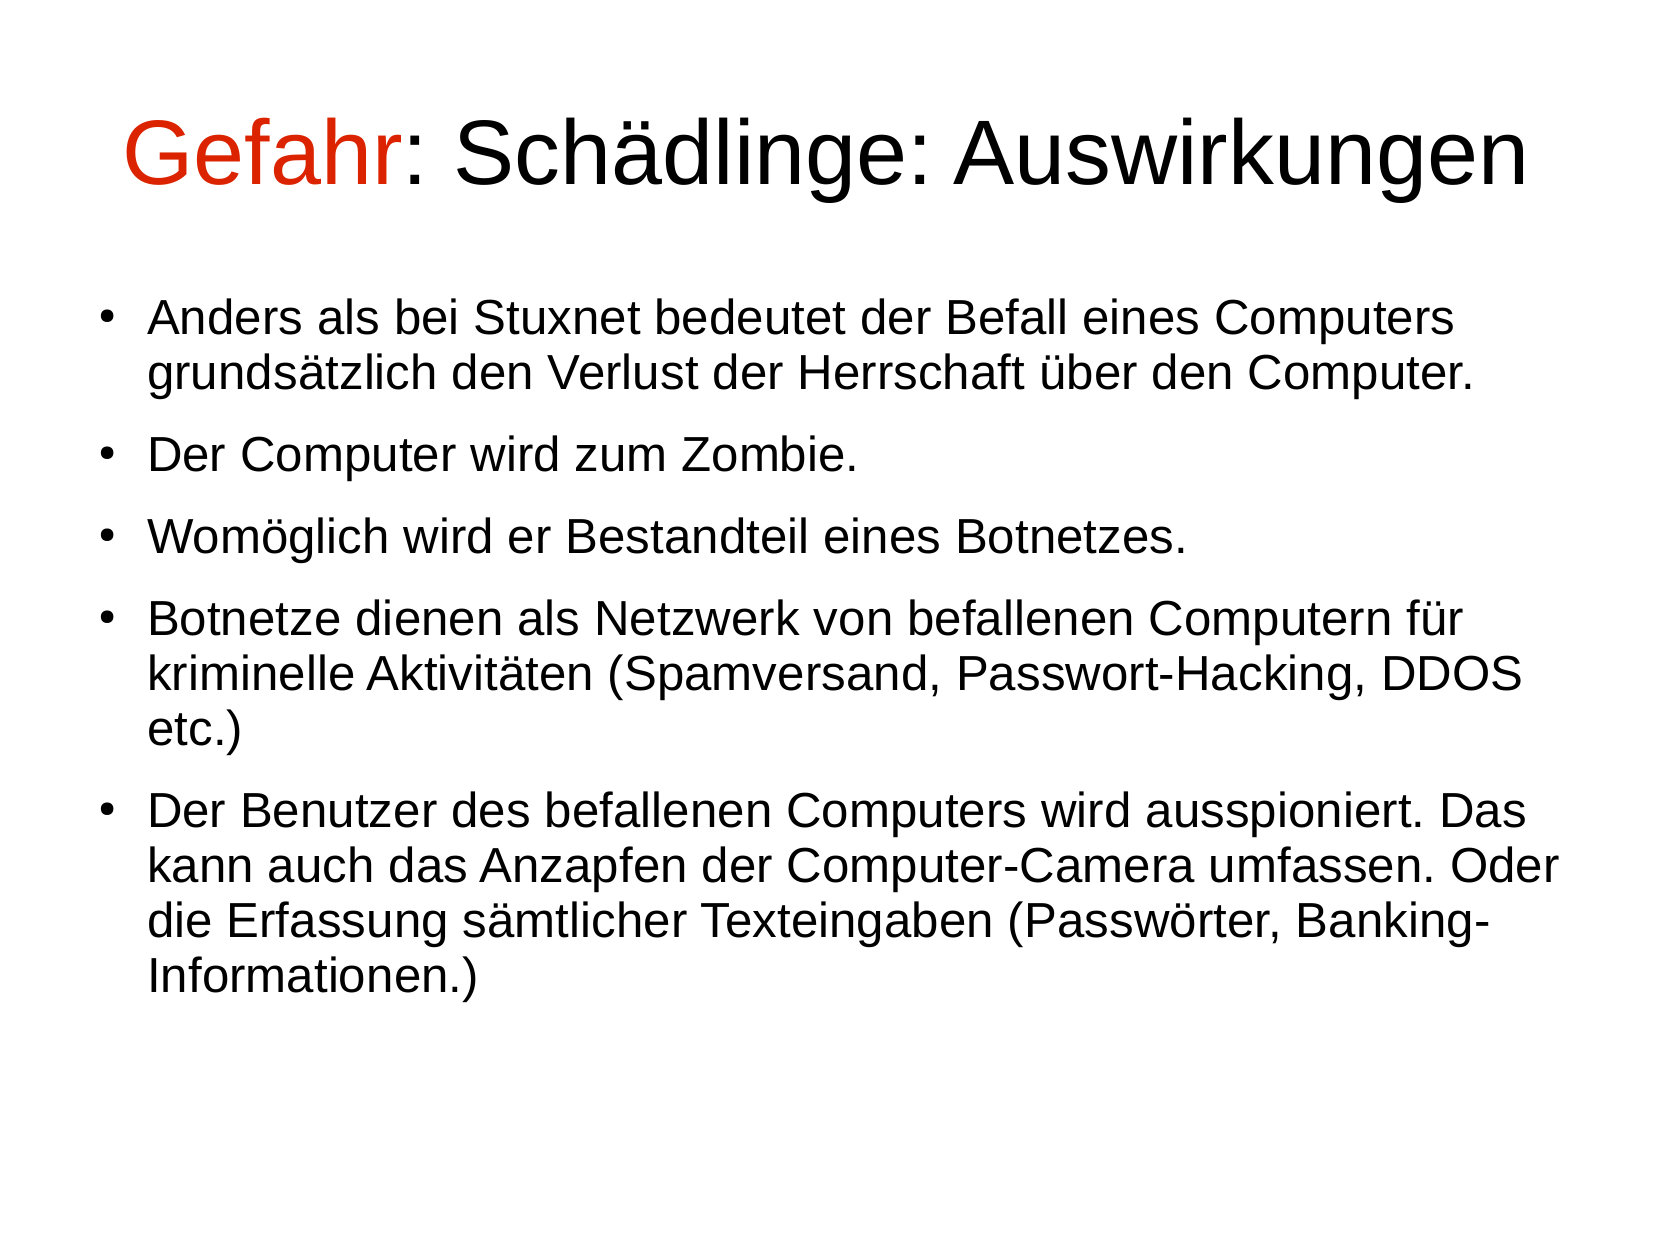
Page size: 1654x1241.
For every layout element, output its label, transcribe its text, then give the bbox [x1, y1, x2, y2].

list Anders als bei Stuxnet bedeutet der Befall eines Computers grundsätzlich den Verlust der Herrschaft über den Computer. Der Computer wird zum Zombie. Womöglich wird er Bestandteil eines Botnetzes. Botnetze dienen als Netzwerk von befallenen Computern für kriminelle Aktivitäten (Spamversand, Passwort-Hacking, DDOS etc.) Der Benutzer des befallenen Computers wird ausspioniert. Das kann auch das Anzapfen der Computer-Camera umfassen. Oder die Erfassung sämtlicher Texteingaben (Passwörter, Banking-Informationen.) [82, 290, 1571, 1010]
title Gefahr: Schädlinge: Auswirkungen [82, 49, 1571, 257]
